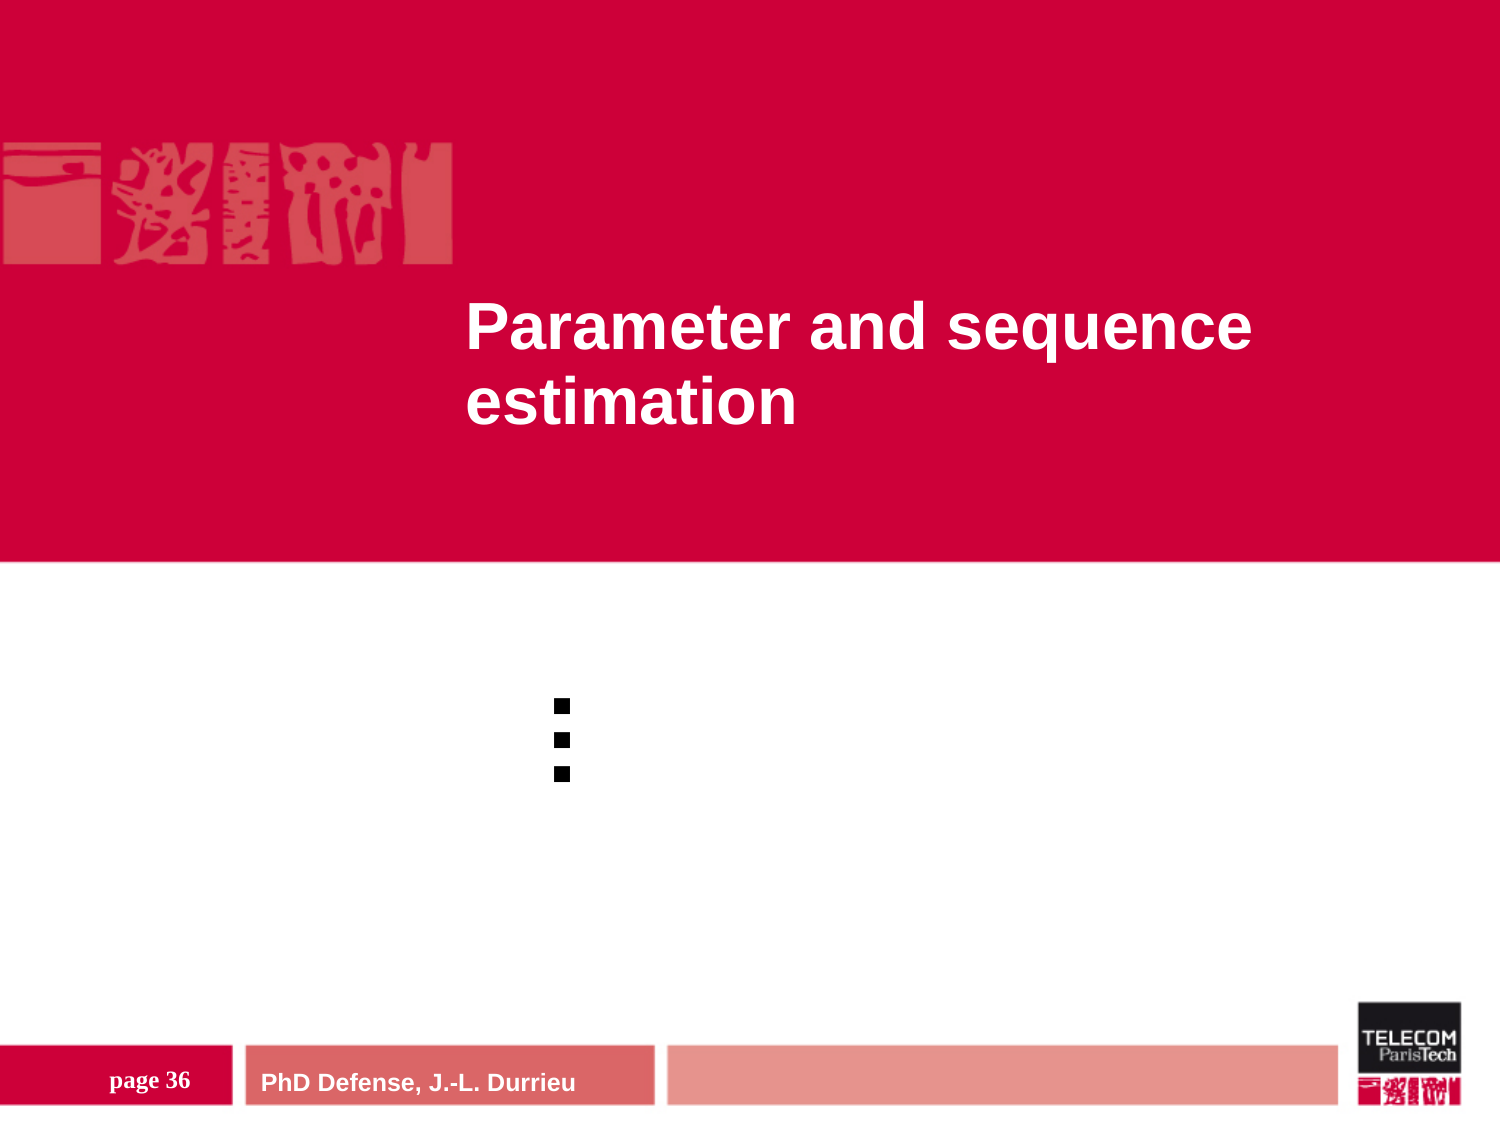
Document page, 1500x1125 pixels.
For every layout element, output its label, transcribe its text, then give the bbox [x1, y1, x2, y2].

title Parameter and sequence estimation [465, 202, 1459, 526]
picture [0, 0, 1500, 1125]
list Parameter estimation principle GSMM or IMM based systems Viterbi and Beam search strategies [465, 695, 1459, 1125]
